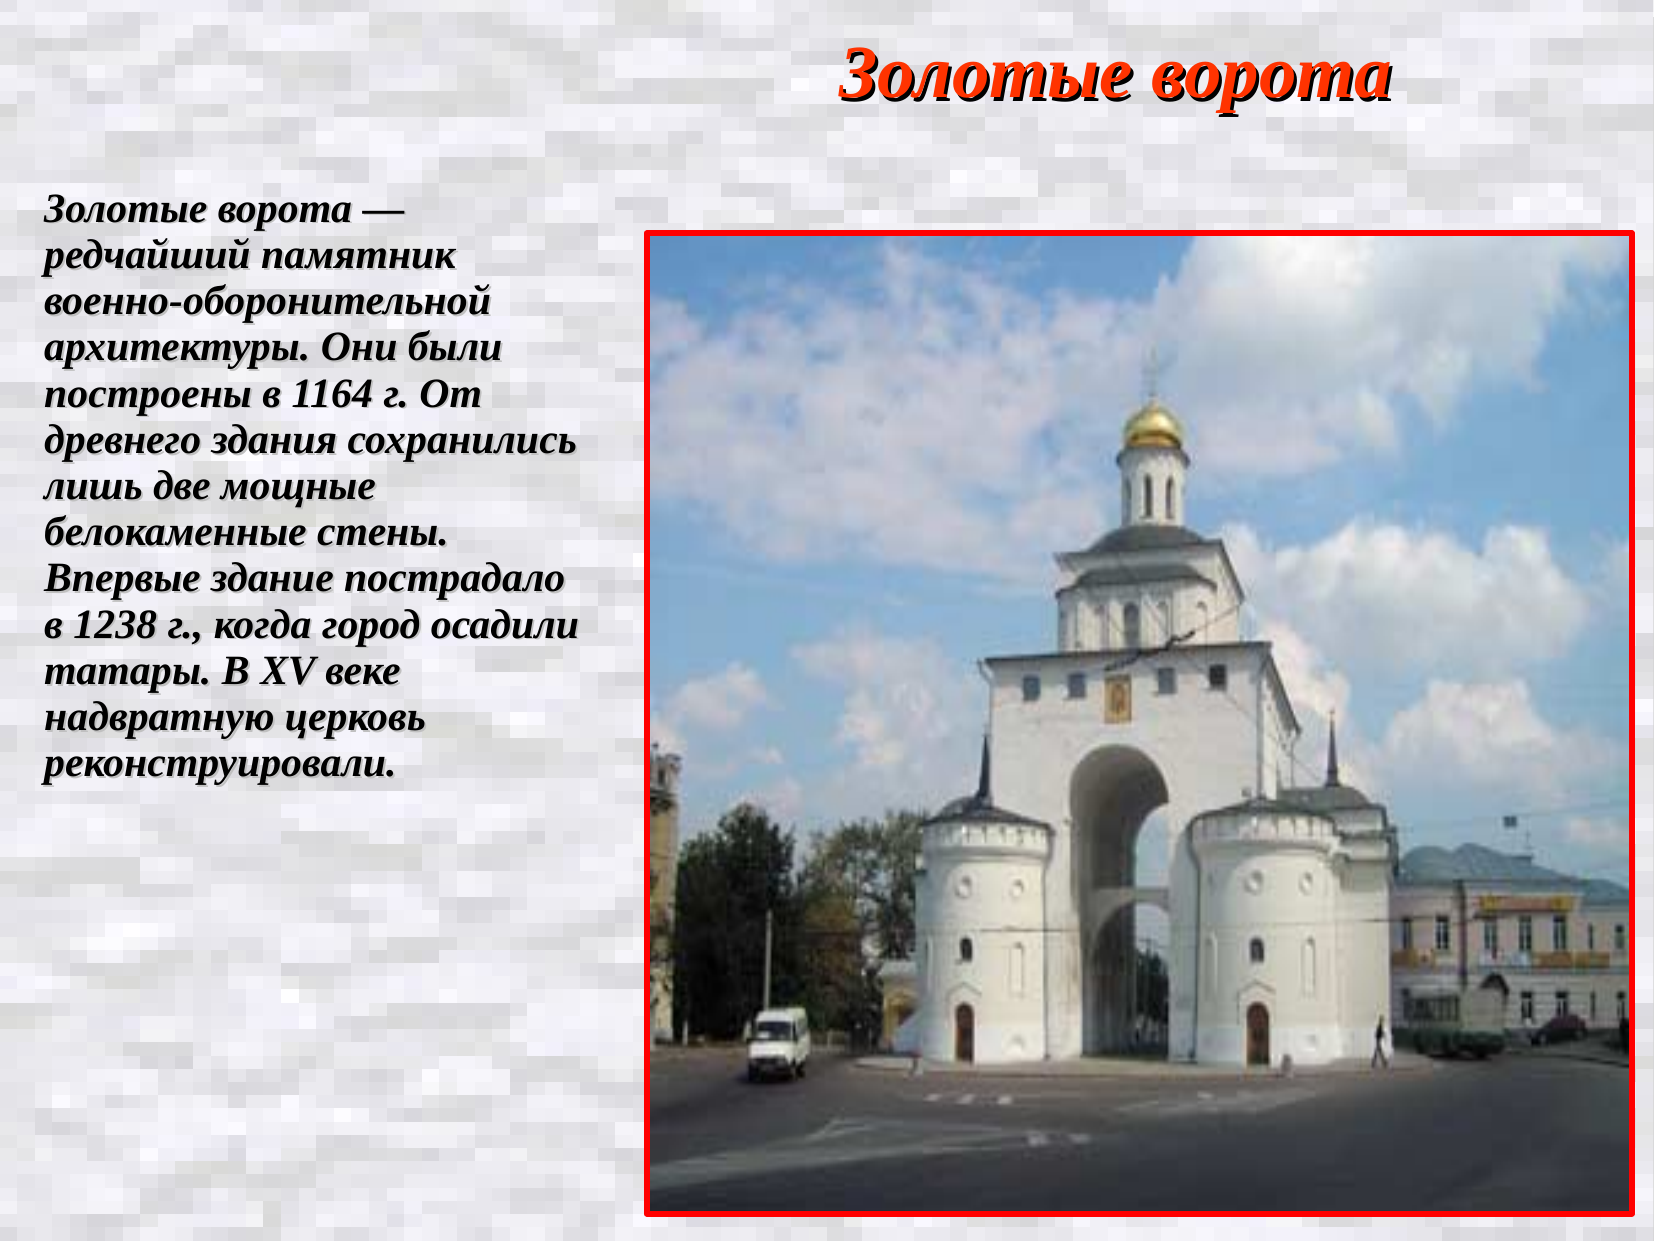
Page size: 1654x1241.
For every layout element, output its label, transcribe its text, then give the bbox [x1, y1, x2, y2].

text_box Золотые ворота — редчайший памятник военно-оборонительной архитектуры. Они были построены в 1164 г. От древнего здания сохранились лишь две мощные белокаменные стены. Впервые здание пострадало в 1238 г., когда город осадили татары. В XV веке надвратную церковь реконструировали. [29, 177, 609, 866]
text_box Золотые ворота [560, 23, 1654, 252]
picture [0, 0, 1654, 1241]
picture [649, 252, 1630, 1211]
